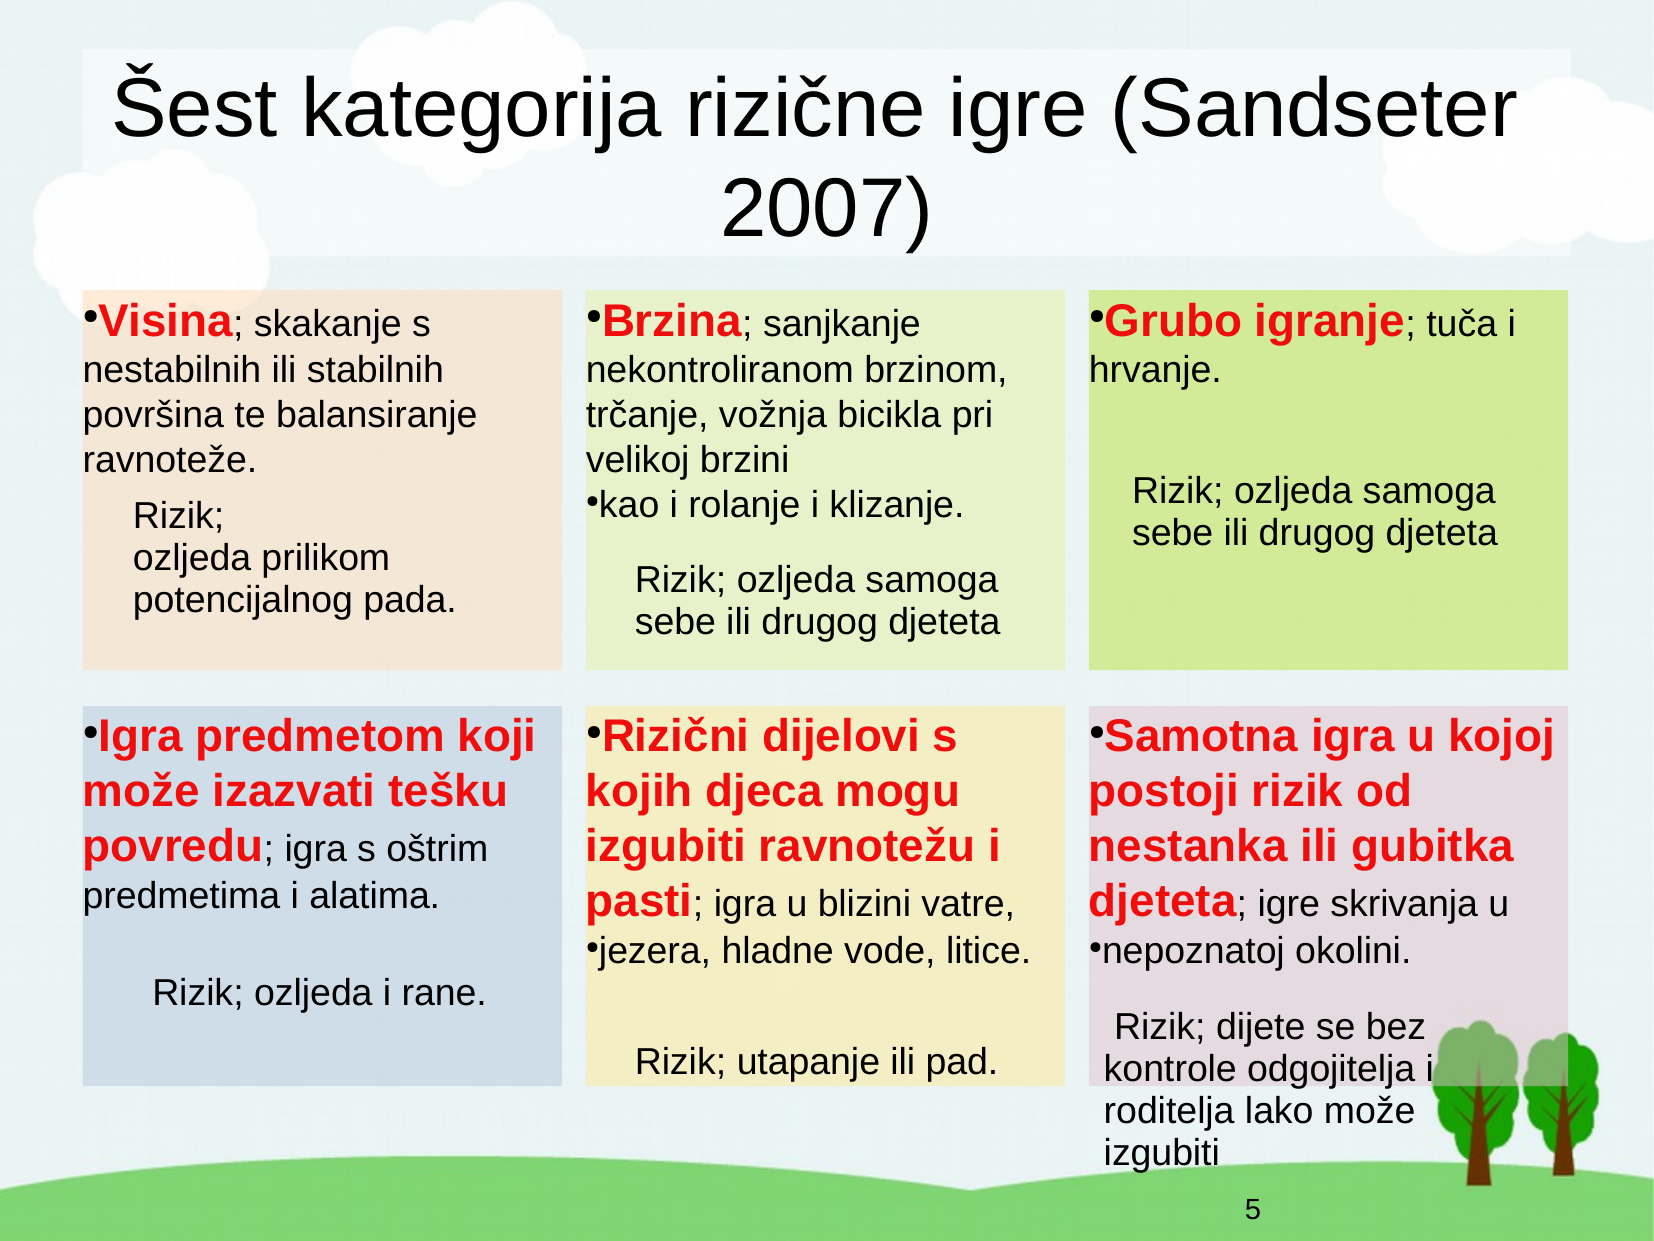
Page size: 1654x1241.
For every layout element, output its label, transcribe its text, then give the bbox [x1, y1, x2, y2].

list Igra predmetom koji može izazvati tešku povredu; igra s oštrim predmetima i alatima. [82, 706, 562, 1087]
text_box [1244, 1190, 1630, 1241]
title Šest kategorija rizične igre (Sandseter 2007) [82, 49, 1571, 257]
text_box Rizik; ozljeda samoga sebe ili drugog djeteta [620, 550, 1098, 650]
text_box Rizik; ozljeda i rane. [137, 964, 502, 1063]
list Samotna igra u kojoj postoji rizik od nestanka ili gubitka djeteta; igre skrivanja u nepoznatoj okolini. [1088, 706, 1569, 1087]
list Grubo igranje; tuča i hrvanje. [1088, 290, 1569, 671]
list Brzina; sanjkanje nekontroliranom brzinom, trčanje, vožnja bicikla pri velikoj brzini kao i rolanje i klizanje. [585, 290, 1065, 671]
text_box Rizik; dijete se bez kontrole odgojitelja i roditelja lako može izgubiti [1088, 998, 1473, 1182]
list Visina; skakanje s nestabilnih ili stabilnih površina te balansiranje ravnoteže. [82, 290, 562, 671]
text_box Rizik; ozljeda prilikom potencijalnog pada. [118, 487, 591, 671]
text_box Rizik; ozljeda samoga sebe ili drugog djeteta [1117, 462, 1595, 562]
list Rizični dijelovi s kojih djeca mogu izgubiti ravnotežu i pasti; igra u blizini vatre, jezera, hladne vode, litice. [585, 706, 1065, 1087]
text_box Rizik; utapanje ili pad. [620, 1033, 1014, 1091]
